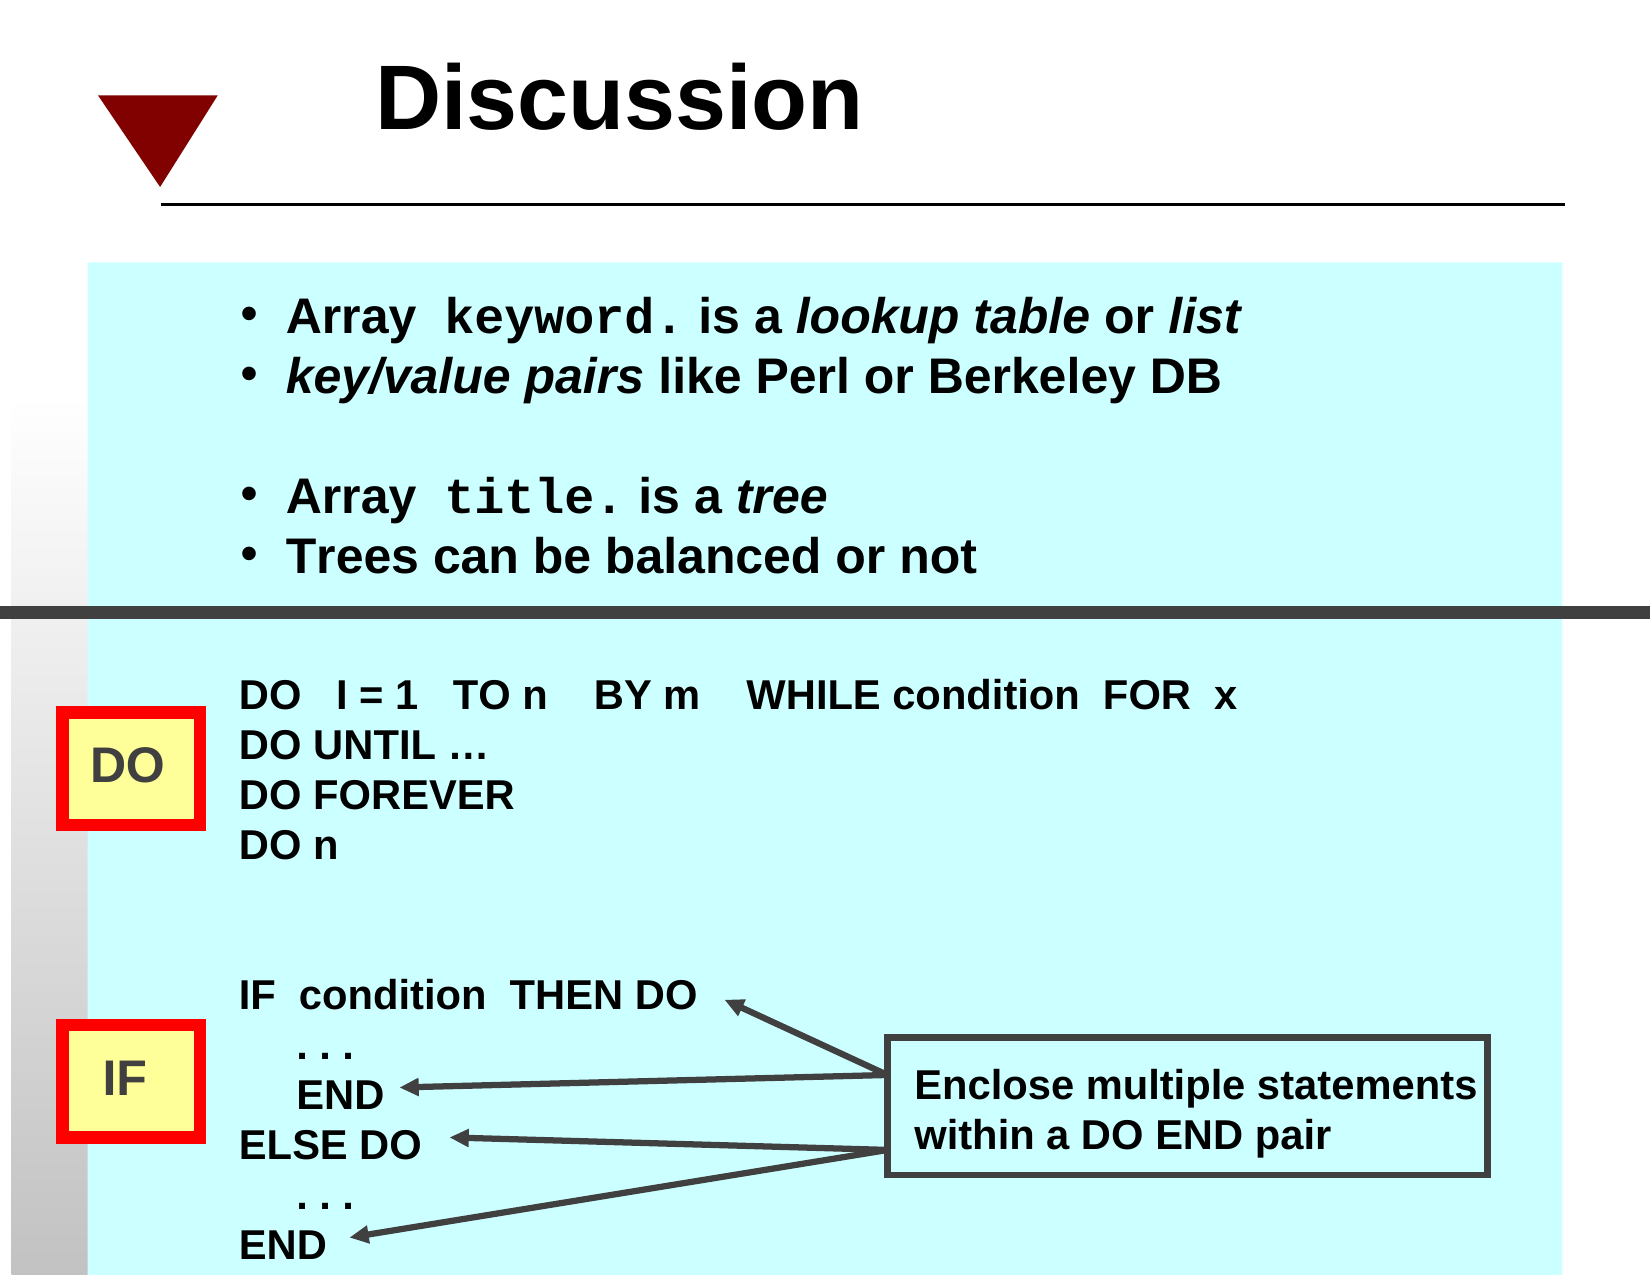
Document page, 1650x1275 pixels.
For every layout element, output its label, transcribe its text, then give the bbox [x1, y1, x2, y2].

text_box Array keyword. is a lookup table or list key/value pairs like Perl or Berkeley DB Array title. is a tree Trees can be balanced or not [223, 274, 1258, 592]
text_box [1253, 1041, 1484, 1049]
text_box IF [87, 1037, 162, 1113]
text_box [11, 619, 1563, 1275]
list Discussion [374, 49, 1613, 151]
text_box [1253, 1166, 1484, 1172]
text_box DO [75, 724, 180, 801]
text_box Enclose multiple statements within a DO END pair [899, 1049, 1484, 1166]
text_box DO I = 1 TO n BY m WHILE condition FOR x DO UNTIL … DO FOREVER DO n IF condition THEN DO . . . END ELSE DO . . . END [224, 659, 1253, 1275]
text_box [11, 262, 1563, 606]
text_box [98, 95, 218, 187]
text_box DO I = 1 TO n BY m WHILE condition FOR x DO UNTIL … DO FOREVER DO n IF condition THEN DO . . . END ELSE DO . . . END [891, 1041, 1253, 1172]
